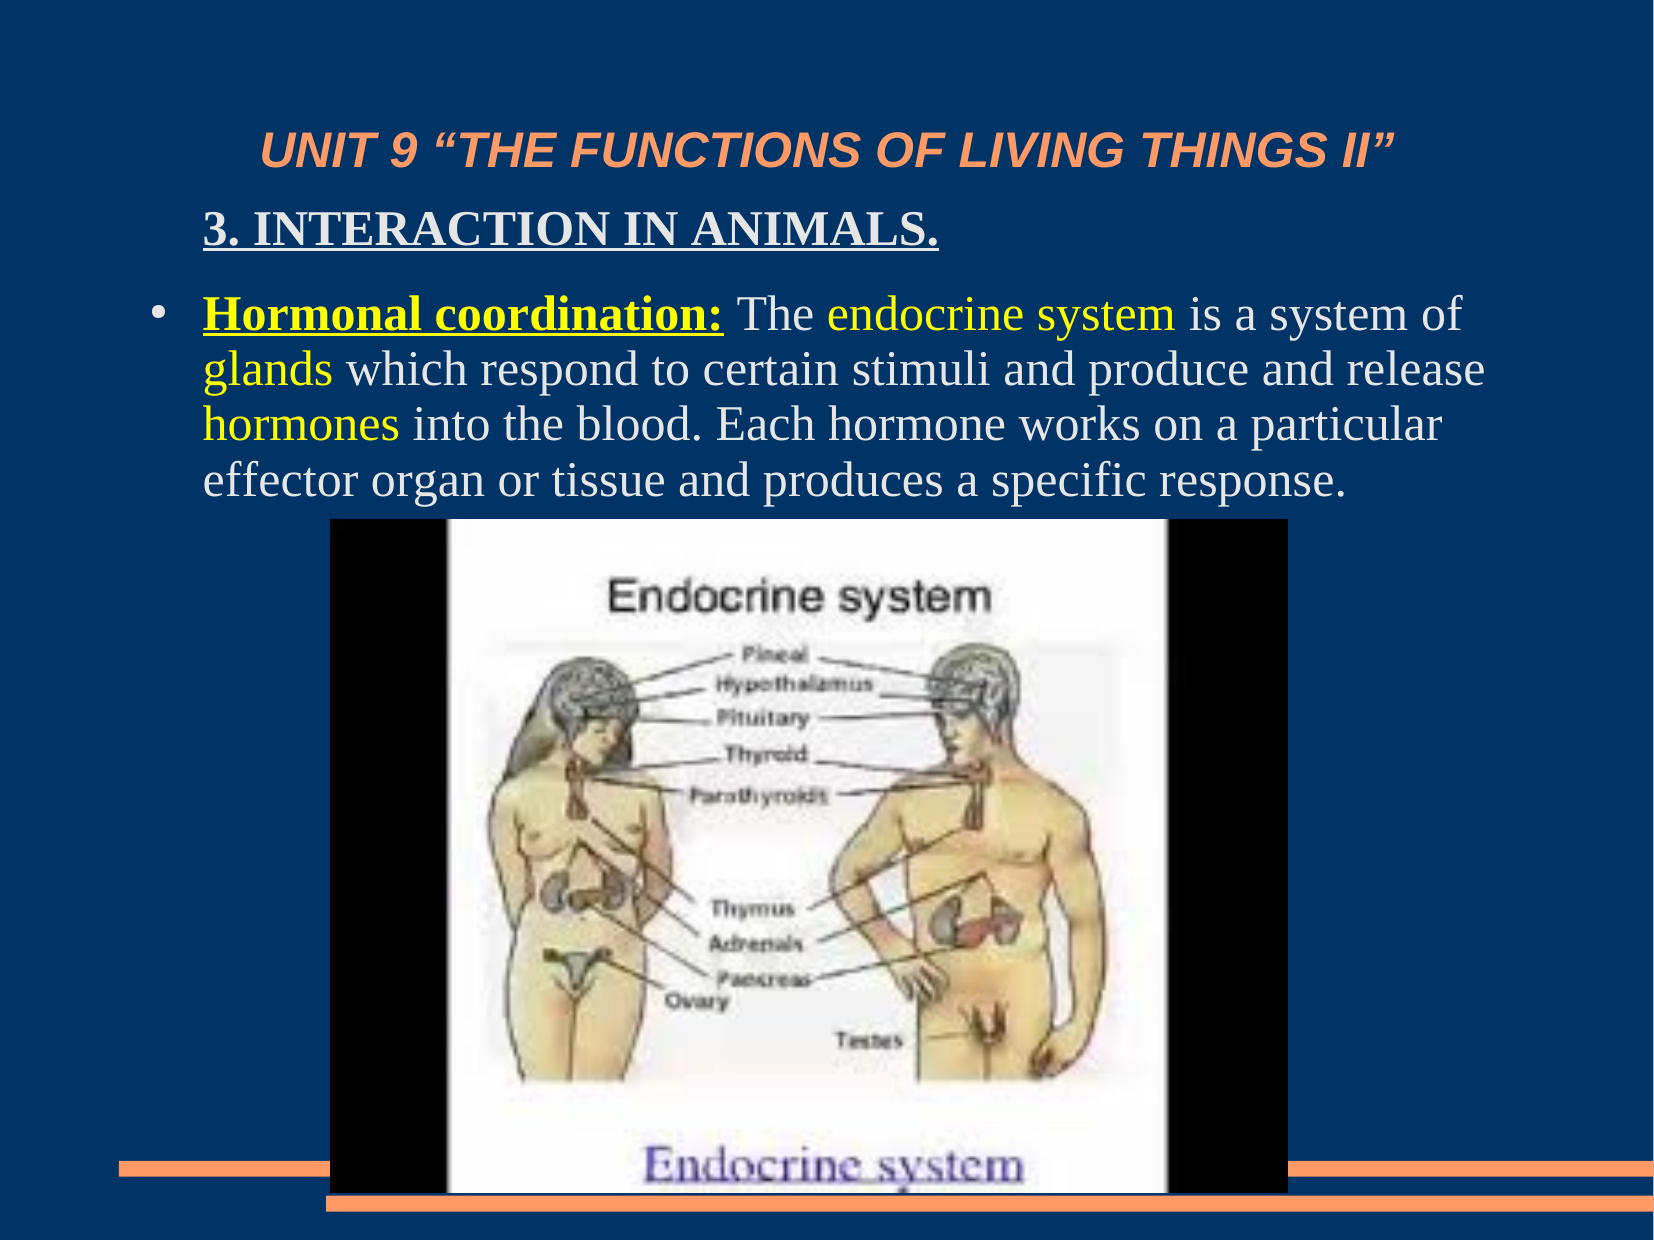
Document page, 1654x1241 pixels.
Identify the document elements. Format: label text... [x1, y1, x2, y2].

title UNIT 9 “THE FUNCTIONS OF LIVING THINGS II” [121, 46, 1534, 254]
picture [330, 519, 1288, 1193]
list 3. INTERACTION IN ANIMALS. Hormonal coordination: The endocrine system is a system of glands which respond to certain stimuli and produce and release hormones into the blood. Each hormone works on a particular effector organ or tissue and produces a specific response. [131, 200, 1571, 1011]
